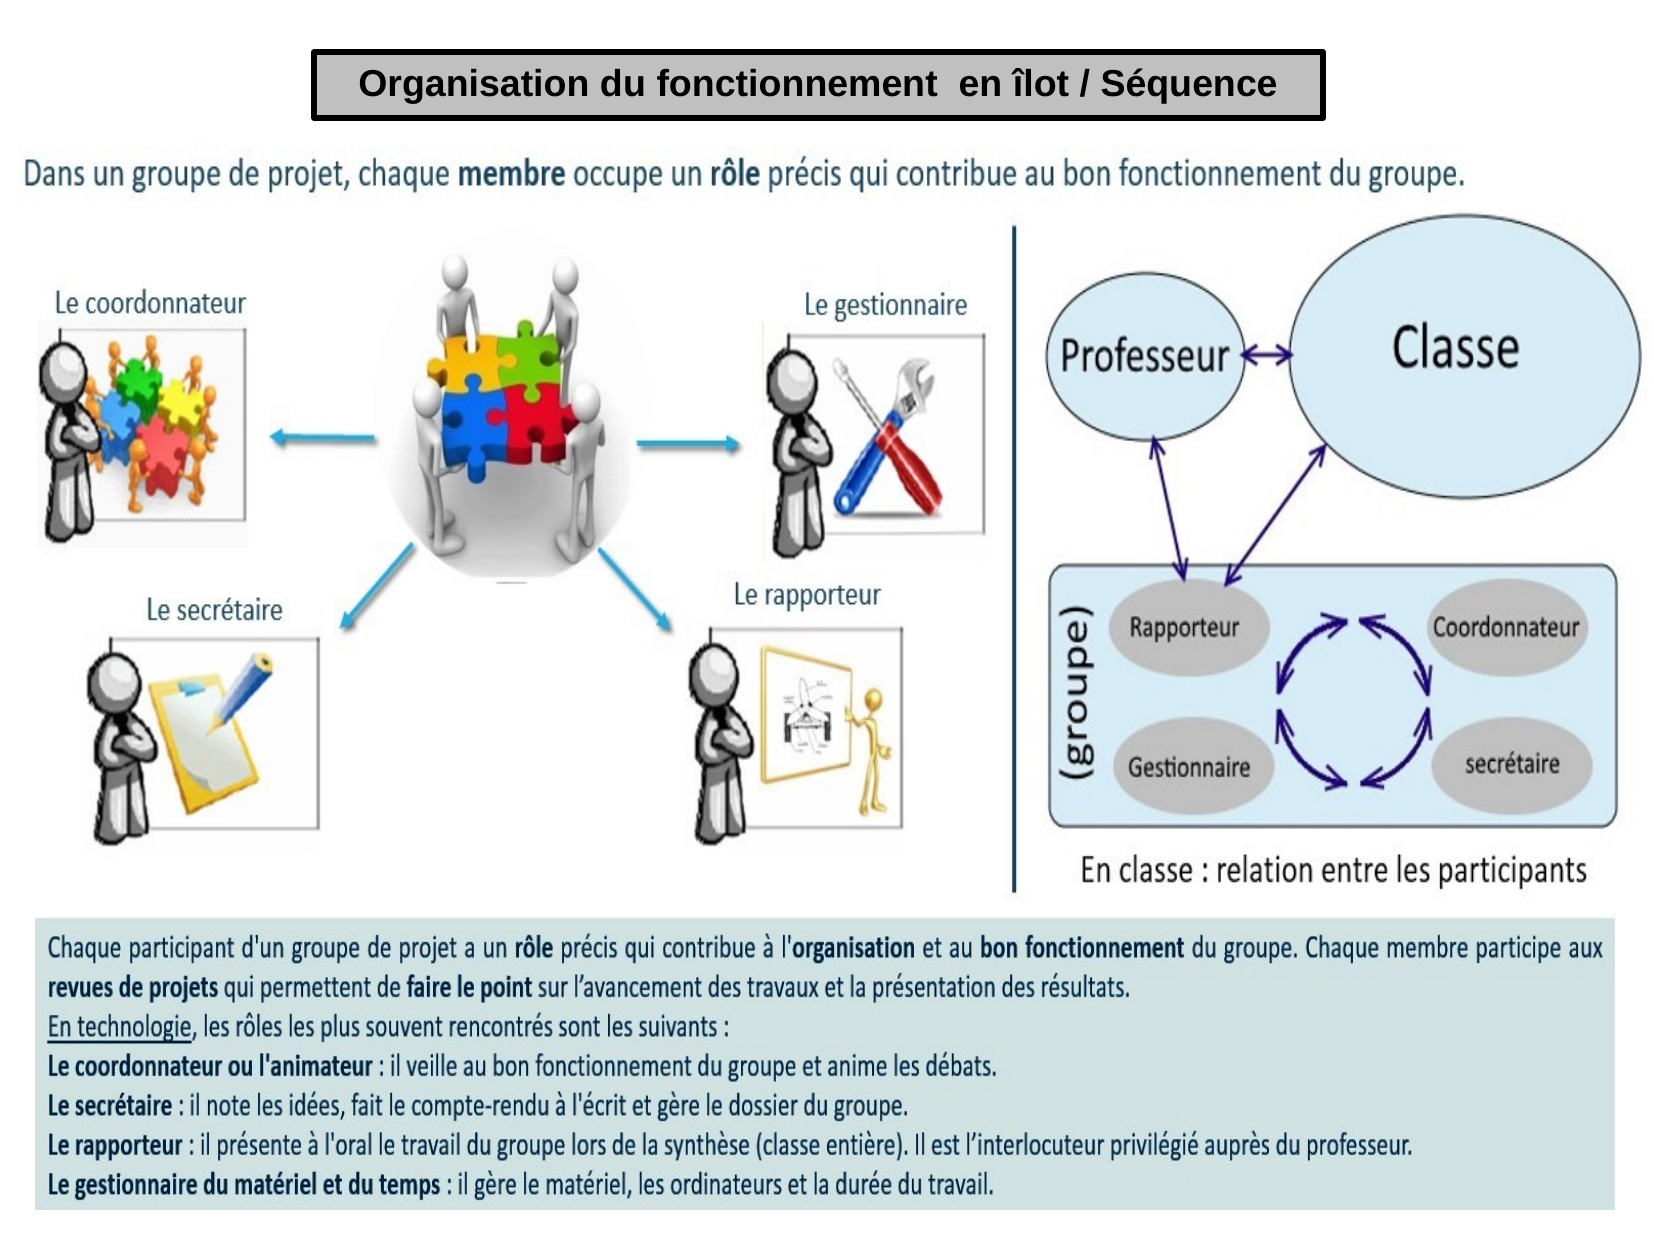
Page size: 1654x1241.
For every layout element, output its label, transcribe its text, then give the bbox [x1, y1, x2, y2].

picture [0, 141, 1654, 910]
picture [35, 914, 1619, 1210]
text_box Organisation du fonctionnement en îlot / Séquence [314, 52, 1323, 119]
